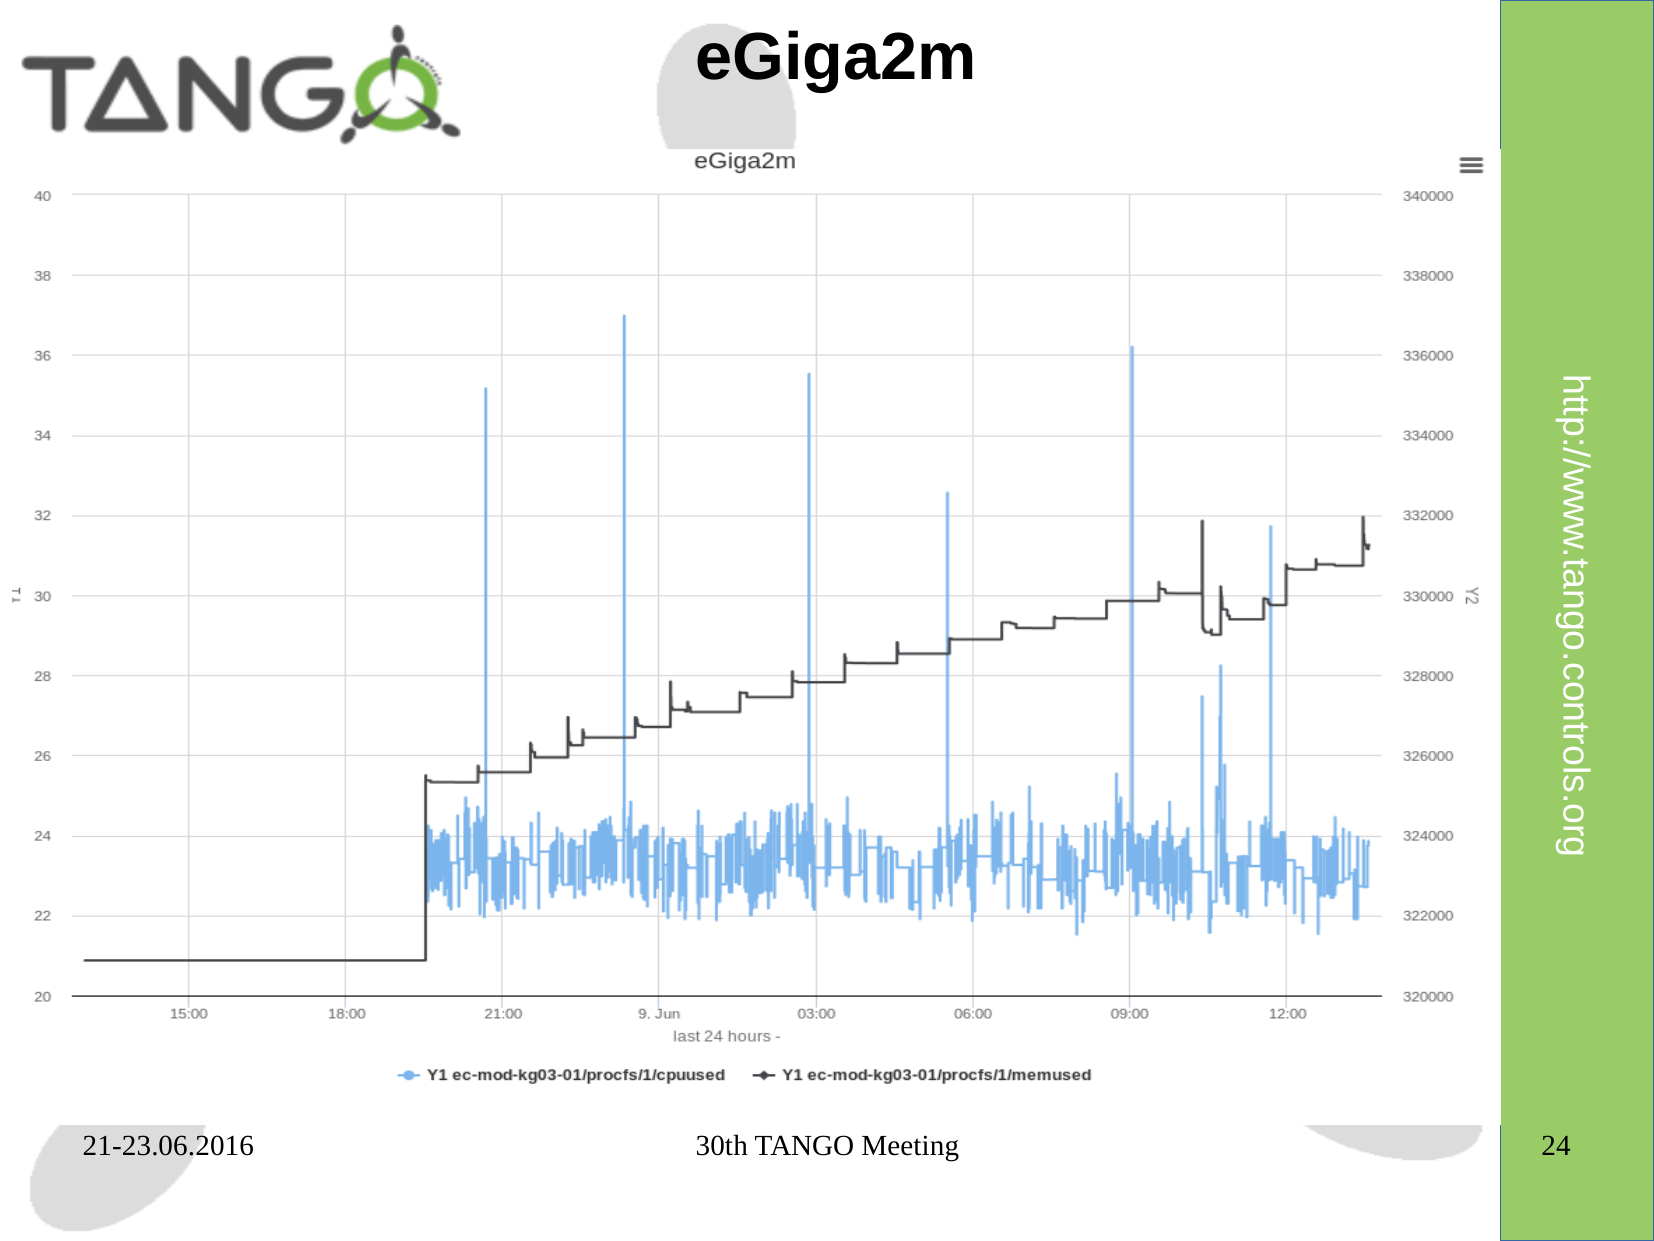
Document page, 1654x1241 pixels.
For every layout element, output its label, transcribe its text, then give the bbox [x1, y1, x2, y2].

title eGiga2m [300, 3, 1373, 109]
picture [0, 1, 1501, 1241]
